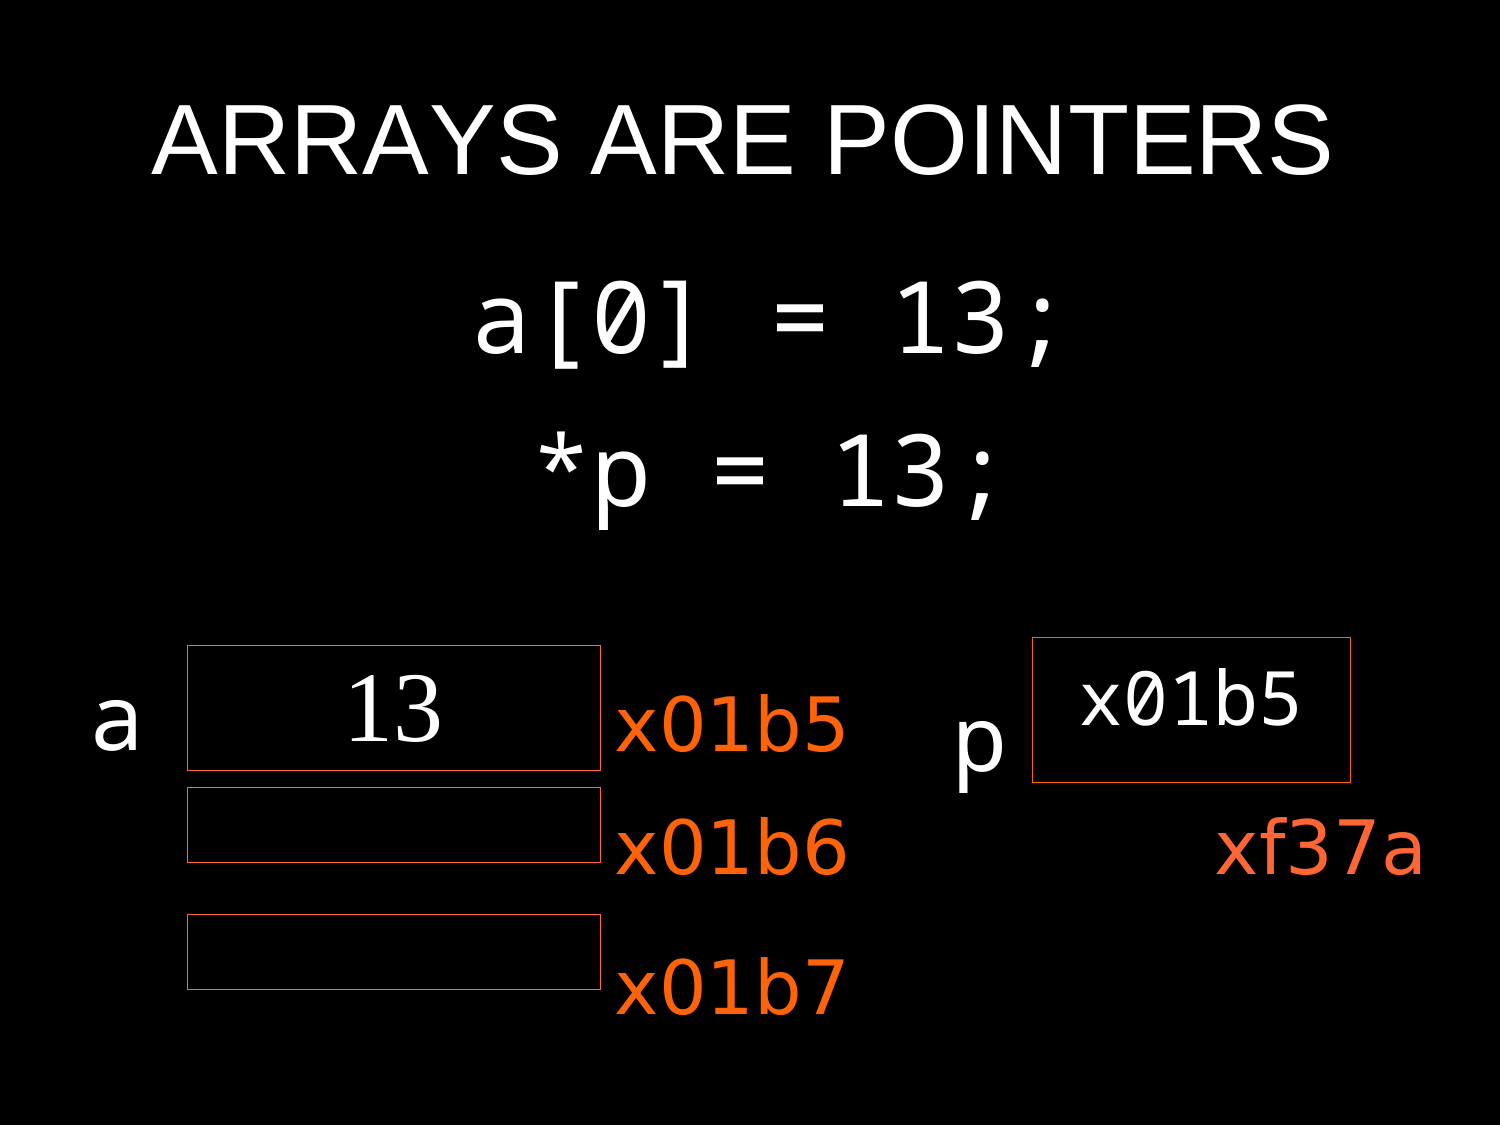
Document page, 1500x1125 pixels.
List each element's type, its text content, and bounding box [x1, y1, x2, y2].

text_box p [937, 666, 1023, 789]
text_box x01b6 [600, 797, 938, 901]
list a[0] = 13; *p = 13; [154, 246, 1388, 1051]
text_box 13 [187, 645, 601, 771]
text_box x01b7 [600, 937, 938, 1040]
text_box a [75, 645, 188, 767]
text_box xf37a [1200, 797, 1447, 901]
text_box x01b5 [600, 675, 938, 778]
text_box x01b5 [1032, 637, 1351, 783]
text_box [187, 914, 601, 990]
title ARRAYS ARE POINTERS [75, 55, 1413, 225]
text_box [187, 787, 601, 863]
